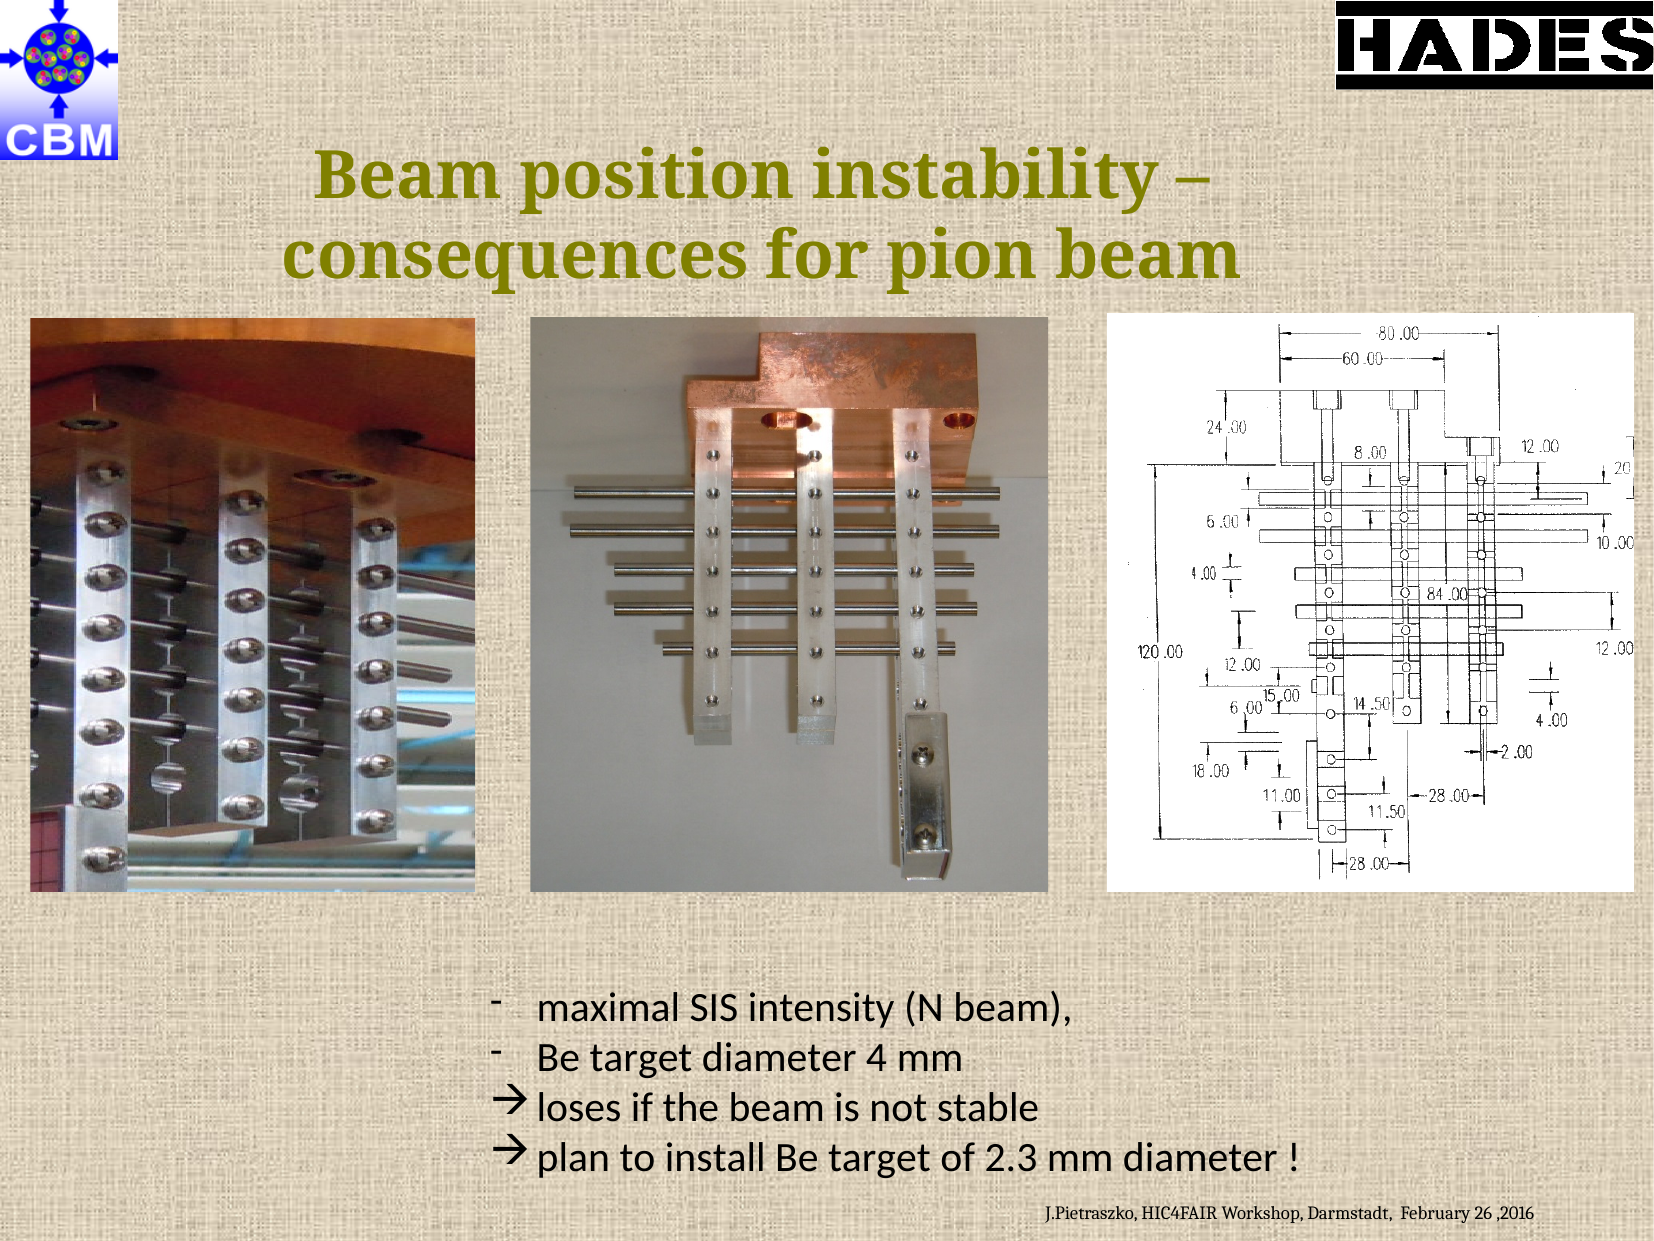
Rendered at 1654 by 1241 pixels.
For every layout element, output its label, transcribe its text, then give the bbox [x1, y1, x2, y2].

text_box maximal SIS intensity (N beam), Be target diameter 4 mm loses if the beam is not stable plan to install Be target of 2.3 mm diameter ! [475, 971, 1317, 1188]
text_box Beam position instability – consequences for pion beam [175, 123, 1350, 300]
picture [0, 0, 1654, 1241]
